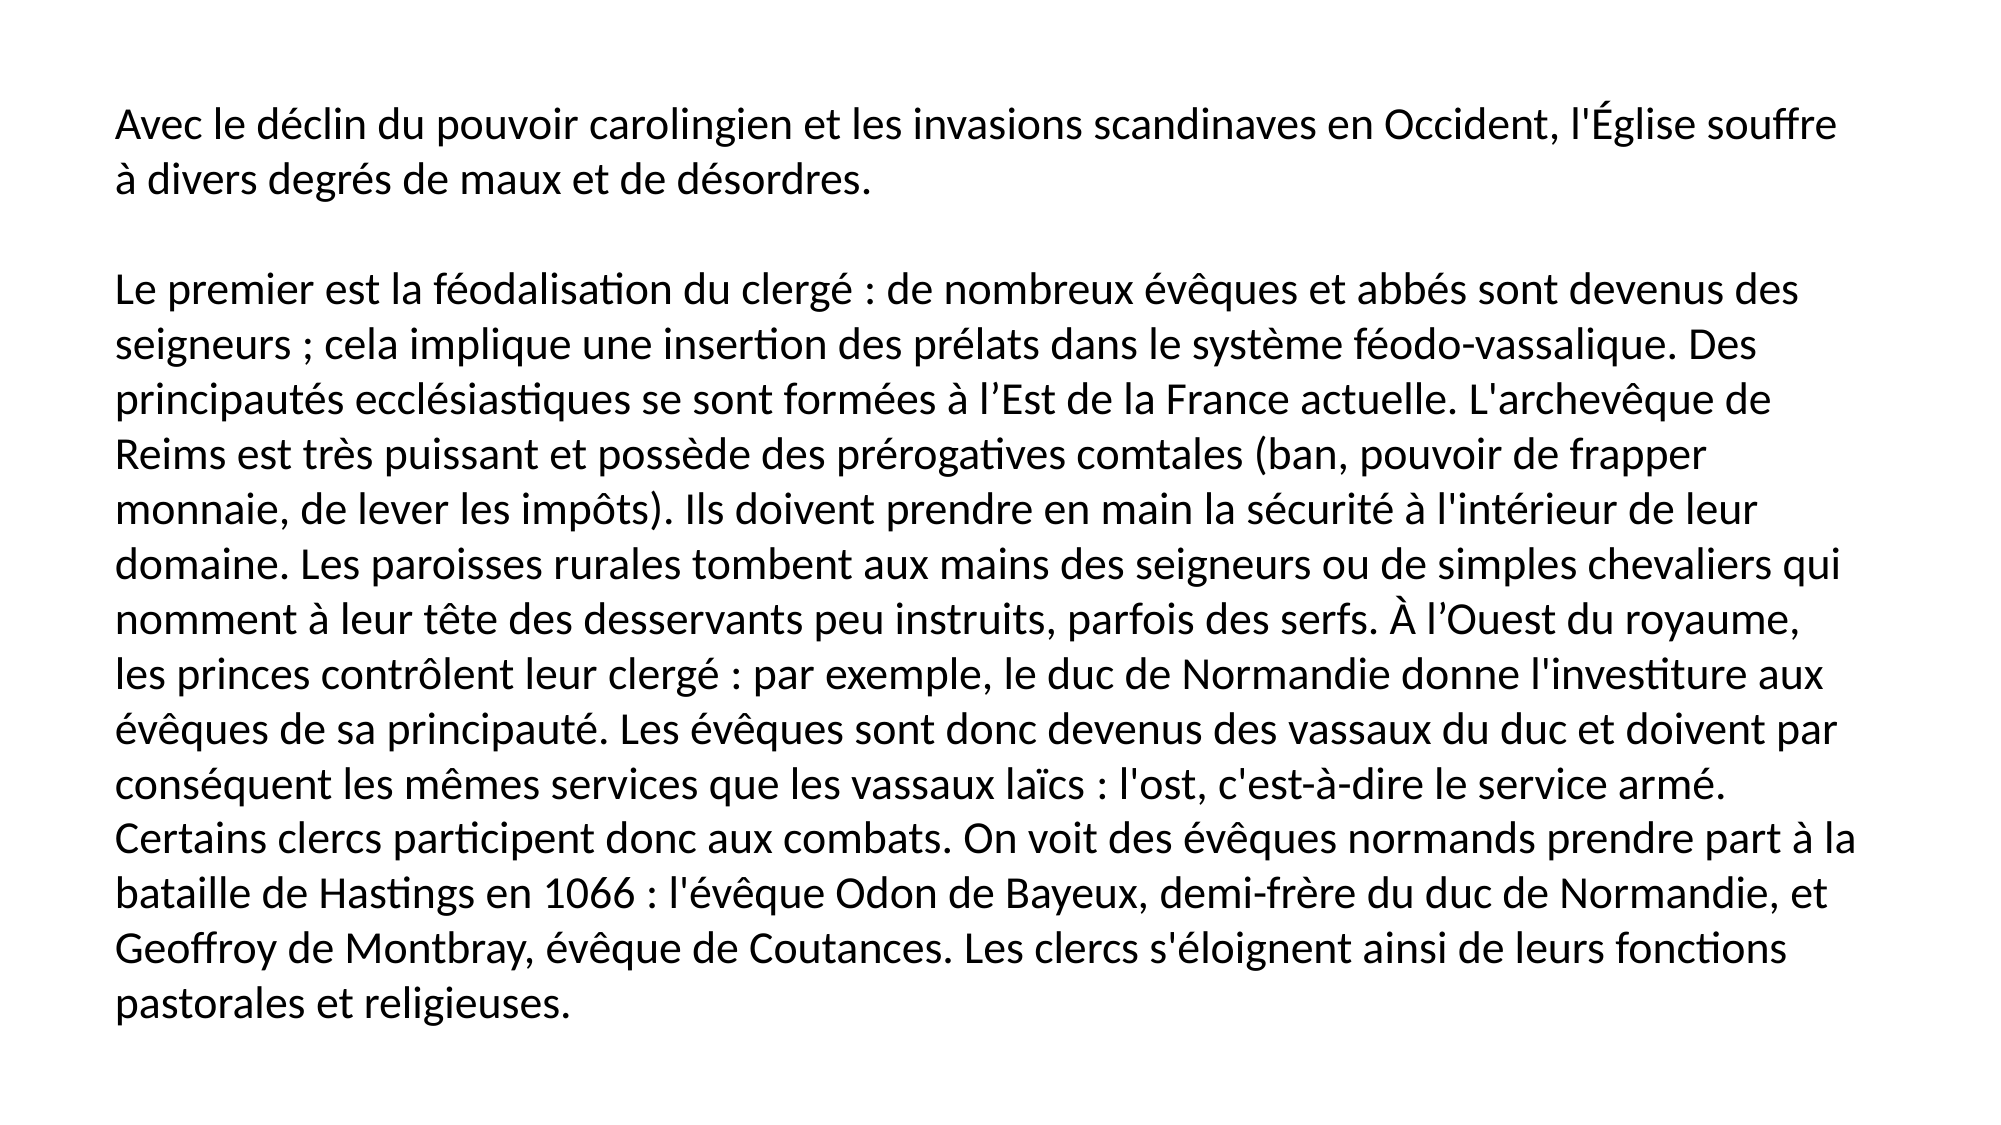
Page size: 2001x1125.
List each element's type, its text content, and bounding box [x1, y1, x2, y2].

text_box Avec le déclin du pouvoir carolingien et les invasions scandinaves en Occident, l'Église souffre à divers degrés de maux et de désordres. Le premier est la féodalisation du clergé : de nombreux évêques et abbés sont devenus des seigneurs ; cela implique une insertion des prélats dans le système féodo-vassalique. Des principautés ecclésiastiques se sont formées à l’Est de la France actuelle. L'archevêque de Reims est très puissant et possède des prérogatives comtales (ban, pouvoir de frapper monnaie, de lever les impôts). Ils doivent prendre en main la sécurité à l'intérieur de leur domaine. Les paroisses rurales tombent aux mains des seigneurs ou de simples chevaliers qui nomment à leur tête des desservants peu instruits, parfois des serfs. À l’Ouest du royaume, les princes contrôlent leur clergé : par exemple, le duc de Normandie donne l'investiture aux évêques de sa principauté. Les évêques sont donc devenus des vassaux du duc et doivent par conséquent les mêmes services que les vassaux laïcs : l'ost, c'est-à-dire le service armé. Certains clercs participent donc aux combats. On voit des évêques normands prendre part à la bataille de Hastings en 1066 : l'évêque Odon de Bayeux, demi-frère du duc de Normandie, et Geoffroy de Montbray, évêque de Coutances. Les clercs s'éloignent ainsi de leurs fonctions pastorales et religieuses. [99, 85, 1877, 1046]
